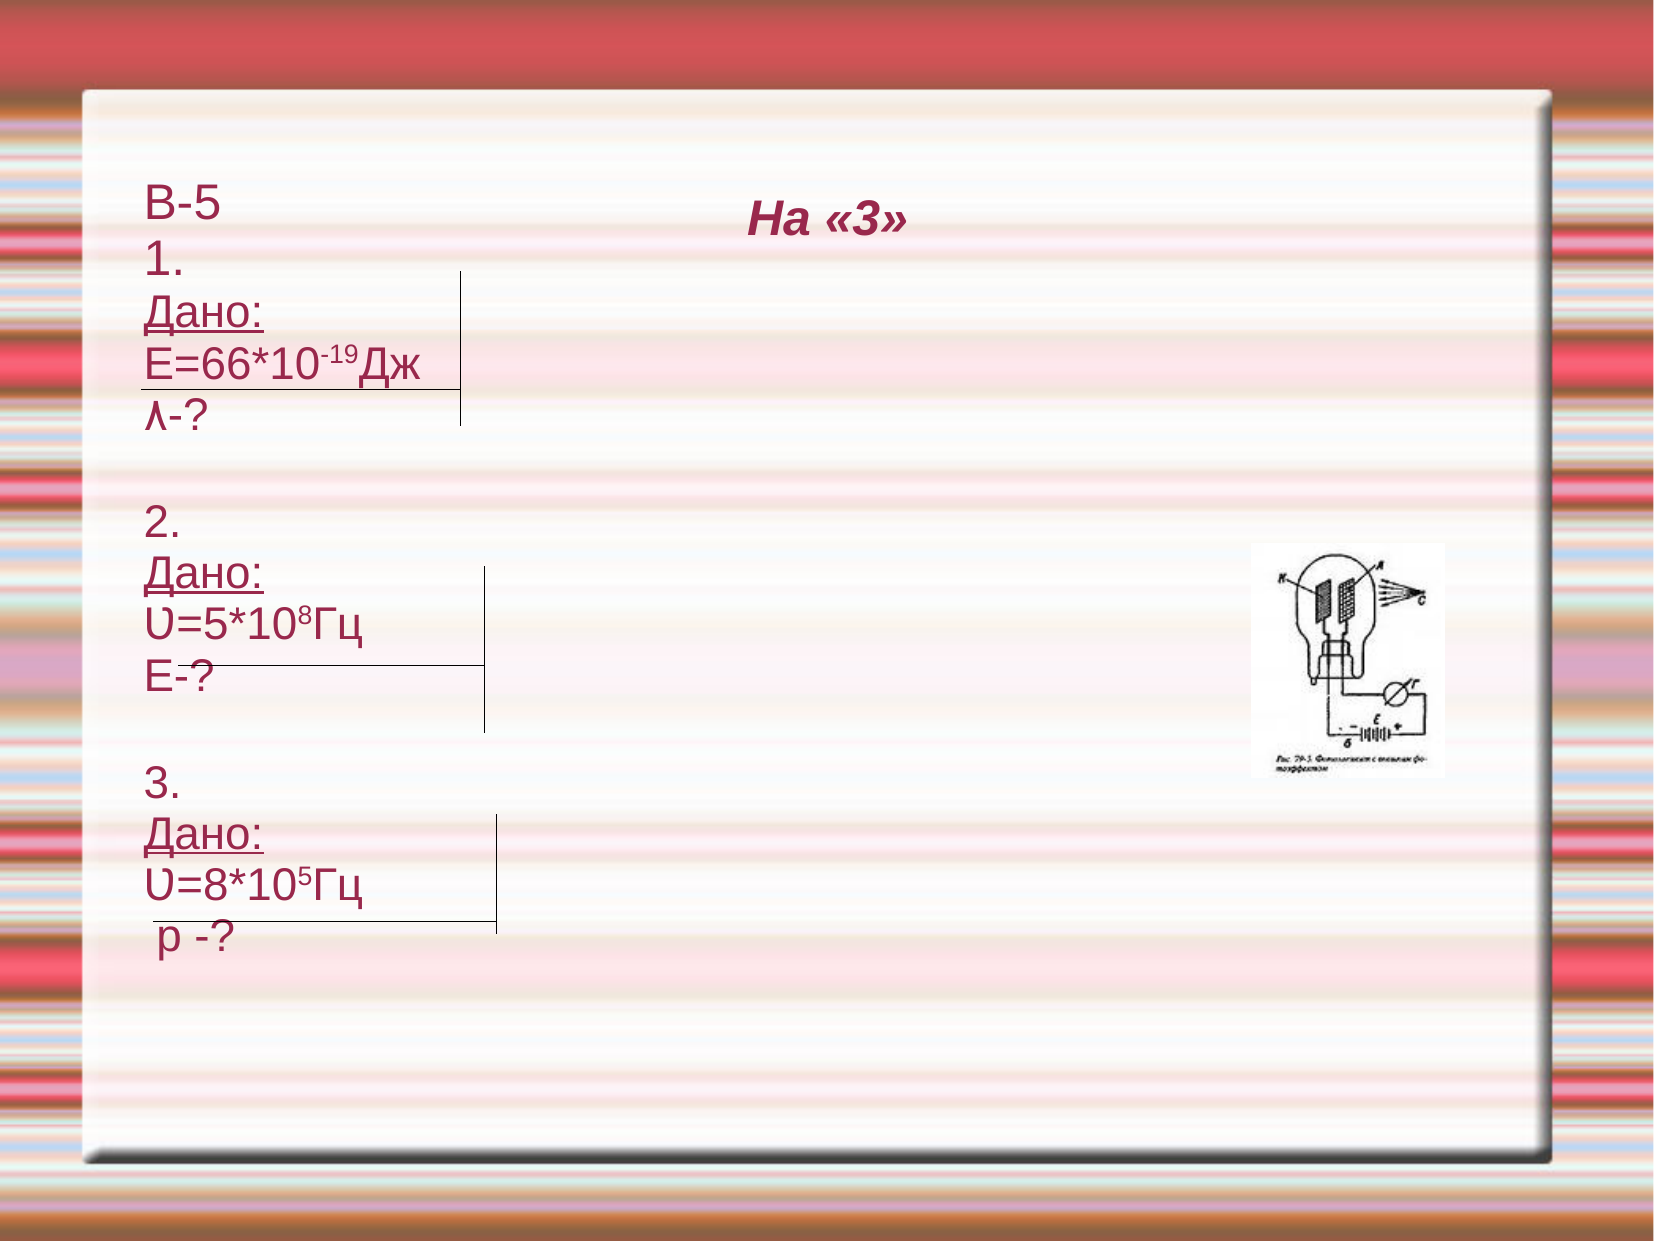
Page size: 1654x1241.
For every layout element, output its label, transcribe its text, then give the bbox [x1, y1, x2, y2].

text_box [162, 401, 319, 453]
picture [0, 0, 1654, 1241]
title На «3» [121, 114, 1534, 322]
subtitle В-5 1. Дано: Е=66*10-19Дж ٨-? 2. Дано: Ʋ=5*108Гц Е-? 3. Дано: Ʋ=8*105Гц р -? [143, 173, 1465, 1117]
